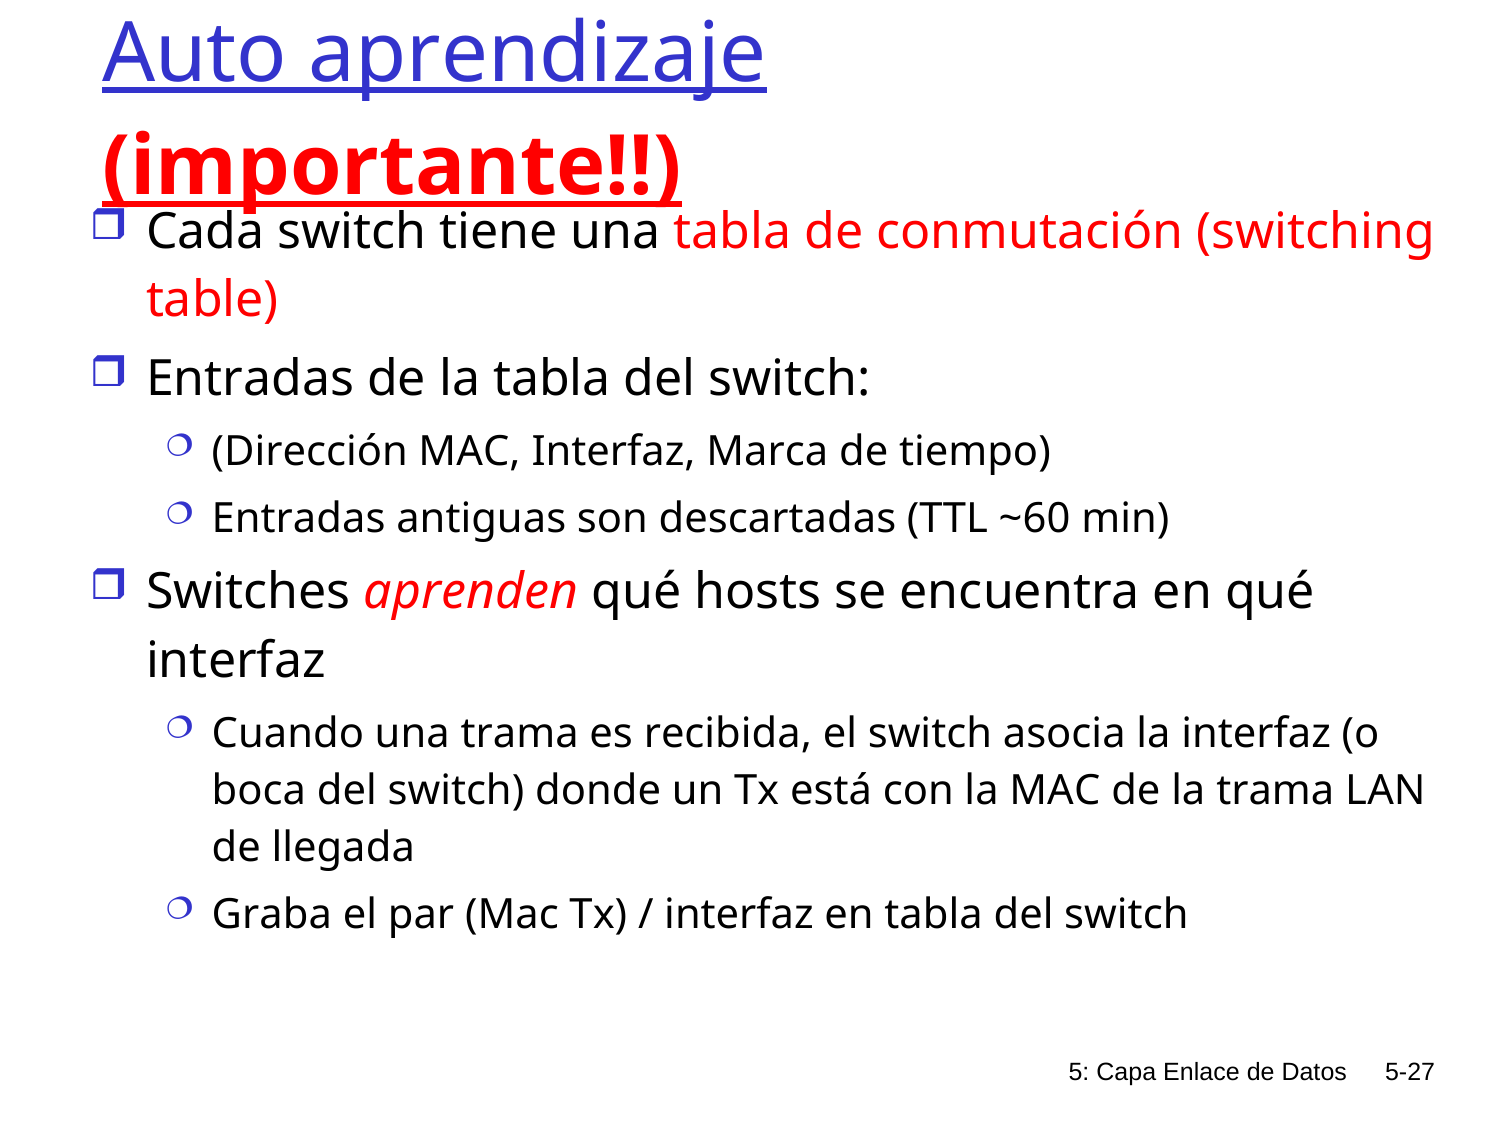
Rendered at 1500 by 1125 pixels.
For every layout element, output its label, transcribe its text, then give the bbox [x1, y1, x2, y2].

list Cada switch tiene una tabla de conmutación (switching table) Entradas de la tabla del switch: (Dirección MAC, Interfaz, Marca de tiempo) Entradas antiguas son descartadas (TTL ~60 min) Switches aprenden qué hosts se encuentra en qué interfaz Cuando una trama es recibida, el switch asocia la interfaz (o boca del switch) donde un Tx está con la MAC de la trama LAN de llegada Graba el par (Mac Tx) / interfaz en tabla del switch [75, 187, 1463, 1013]
title Auto aprendizaje (importante!!) [87, 23, 1363, 187]
